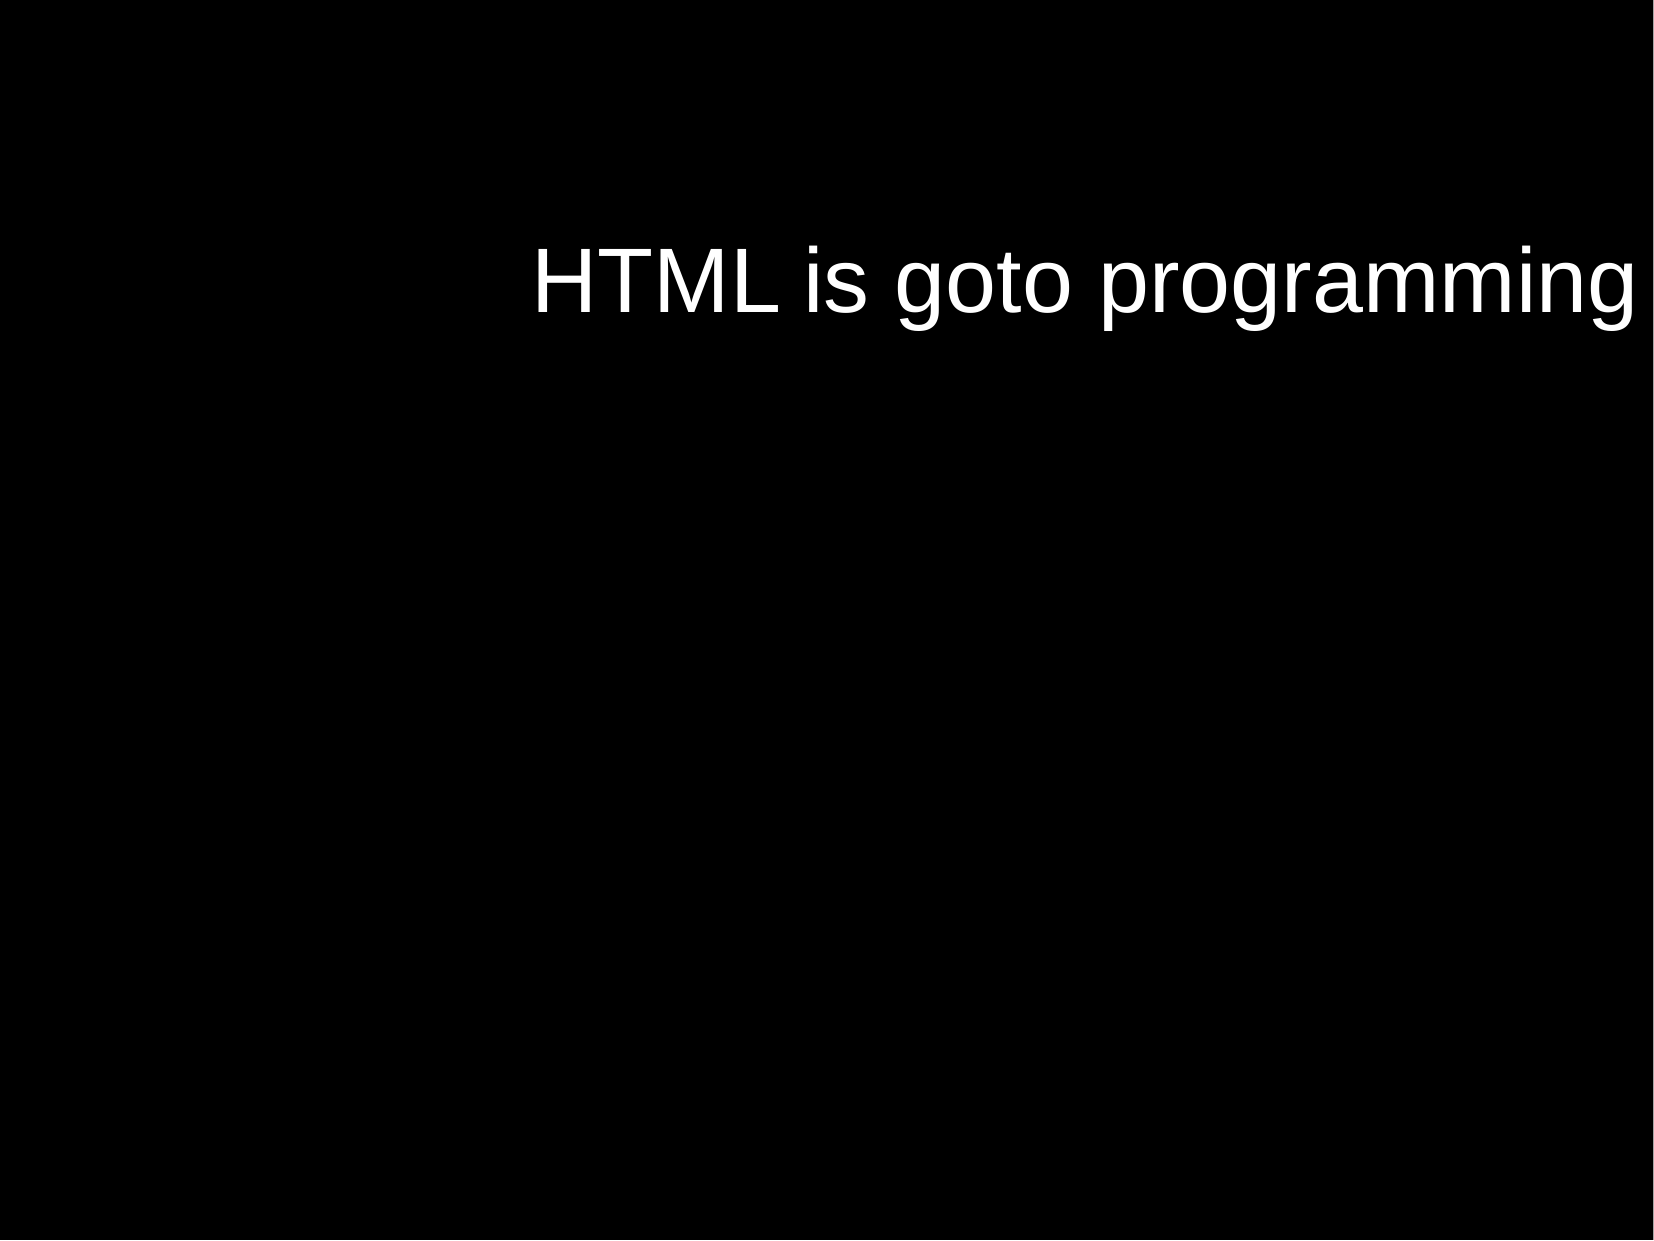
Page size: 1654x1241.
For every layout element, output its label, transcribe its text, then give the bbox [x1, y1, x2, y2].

title HTML is goto programming [177, 177, 1654, 385]
